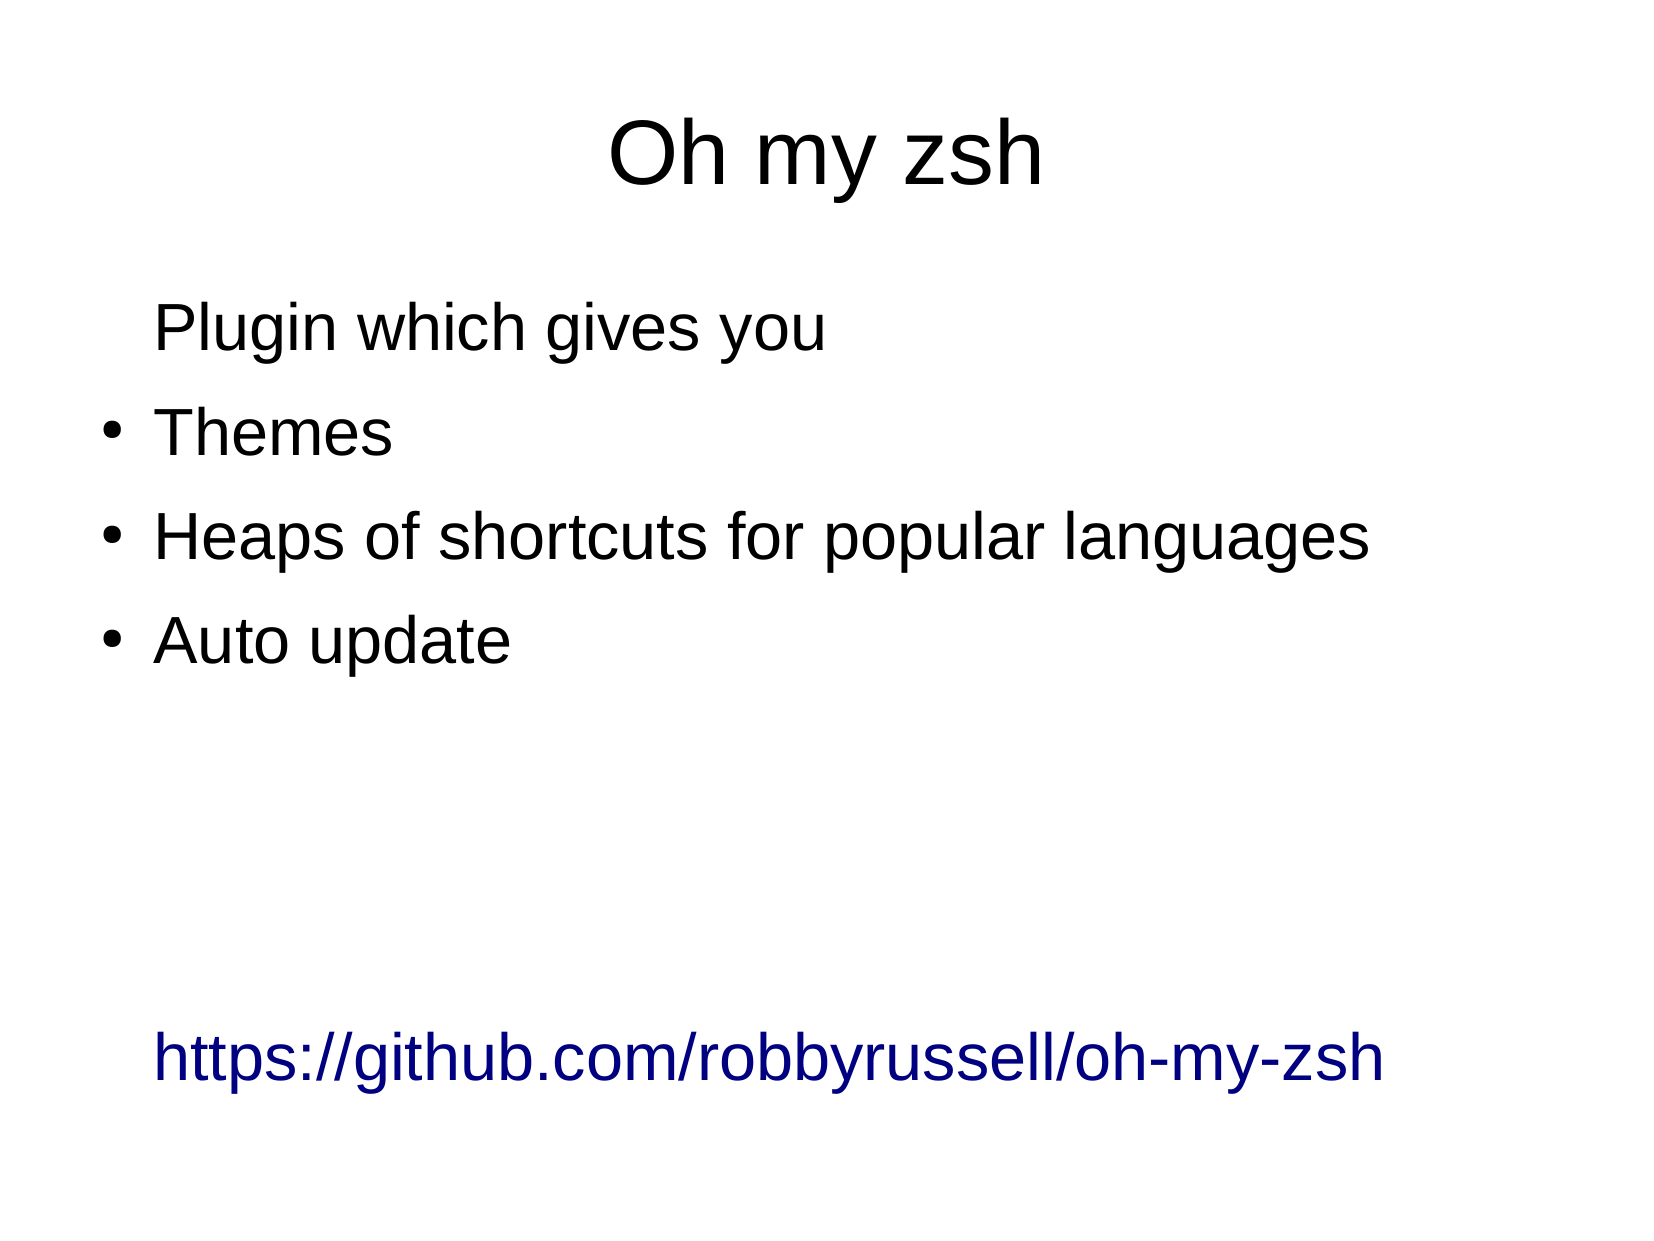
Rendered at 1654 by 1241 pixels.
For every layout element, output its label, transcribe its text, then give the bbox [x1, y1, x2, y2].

title Oh my zsh [82, 49, 1571, 257]
list Plugin which gives you Themes Heaps of shortcuts for popular languages Auto update https://github.com/robbyrussell/oh-my-zsh [82, 290, 1571, 1109]
